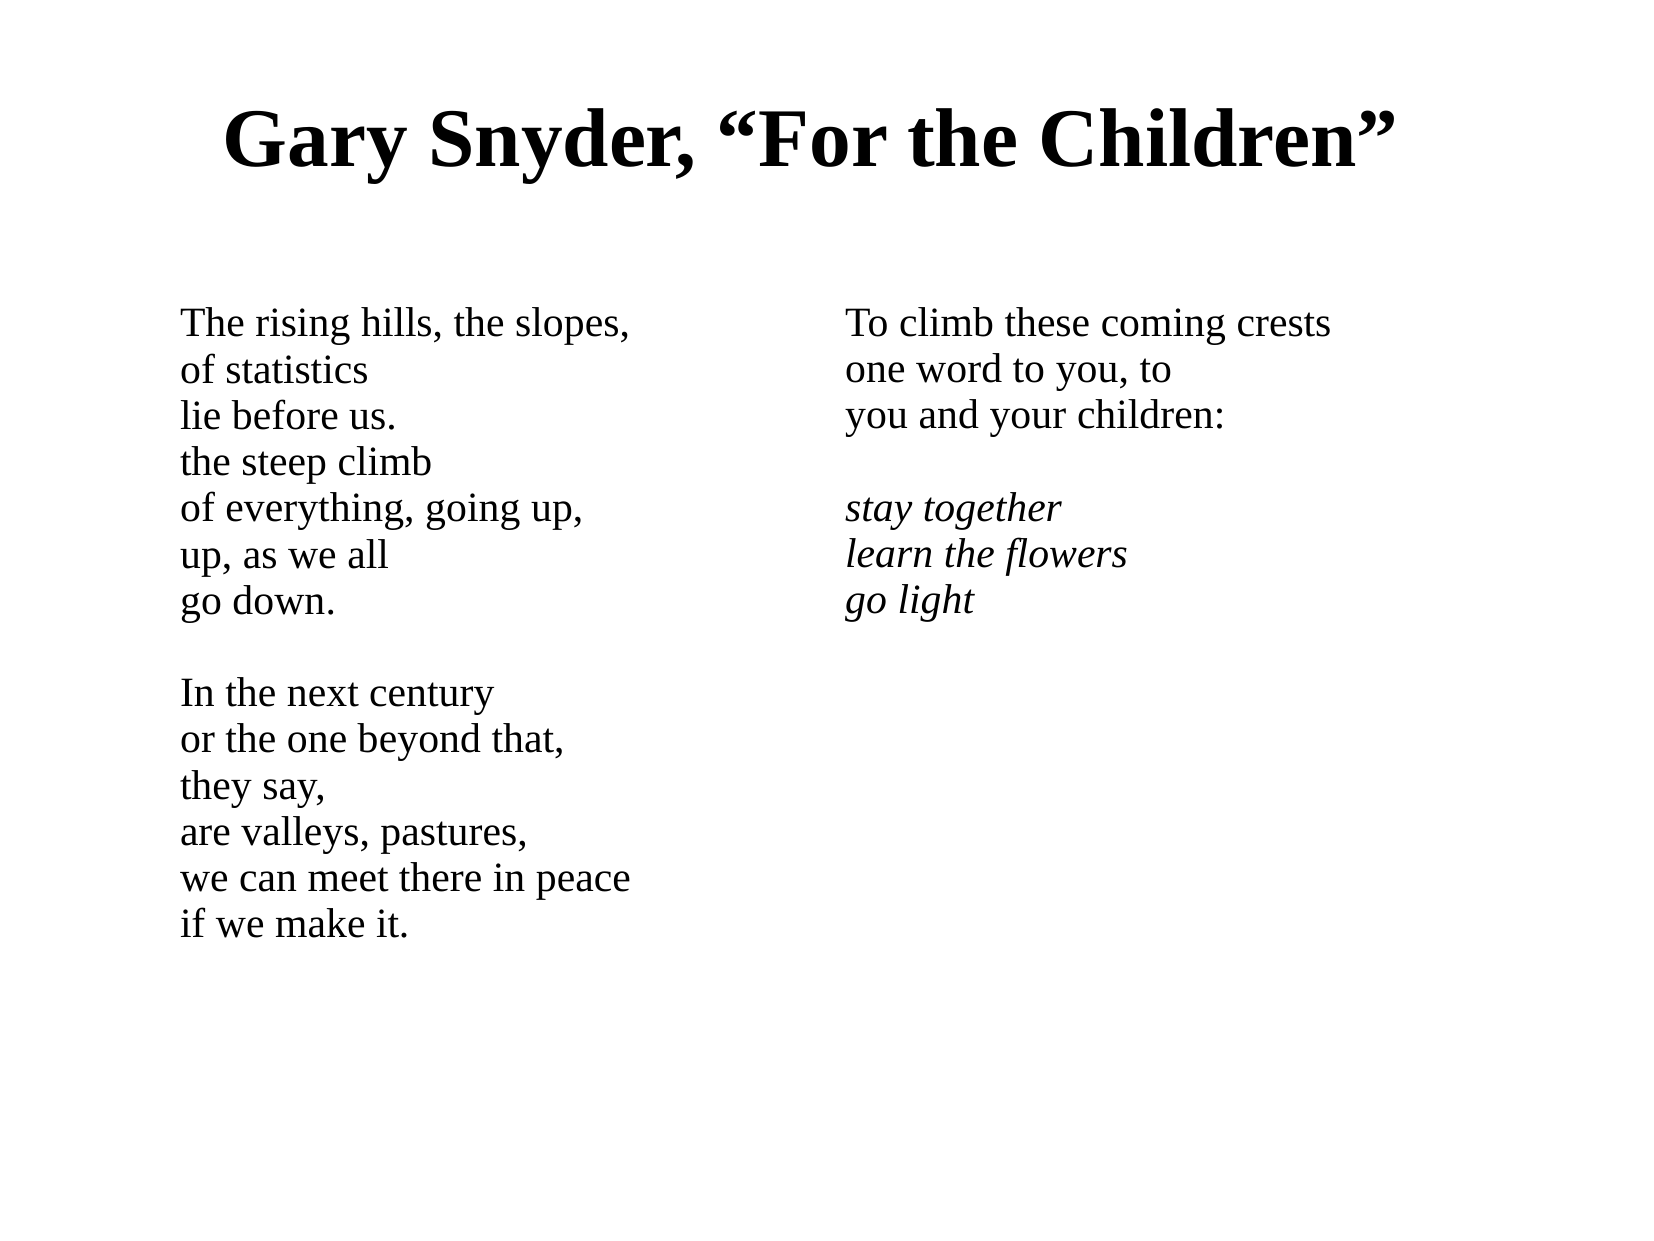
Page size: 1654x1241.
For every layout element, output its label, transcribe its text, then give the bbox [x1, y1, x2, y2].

list The rising hills, the slopes, of statistics lie before us. the steep climb of everything, going up, up, as we all go down. In the next century or the one beyond that, they say, are valleys, pastures, we can meet there in peace if we make it. [180, 299, 809, 1096]
title Gary Snyder, “For the Children” [82, 47, 1561, 229]
list To climb these coming crests one word to you, to you and your children: stay together learn the flowers go light [845, 299, 1572, 1019]
subtitle [825, 315, 1571, 1019]
